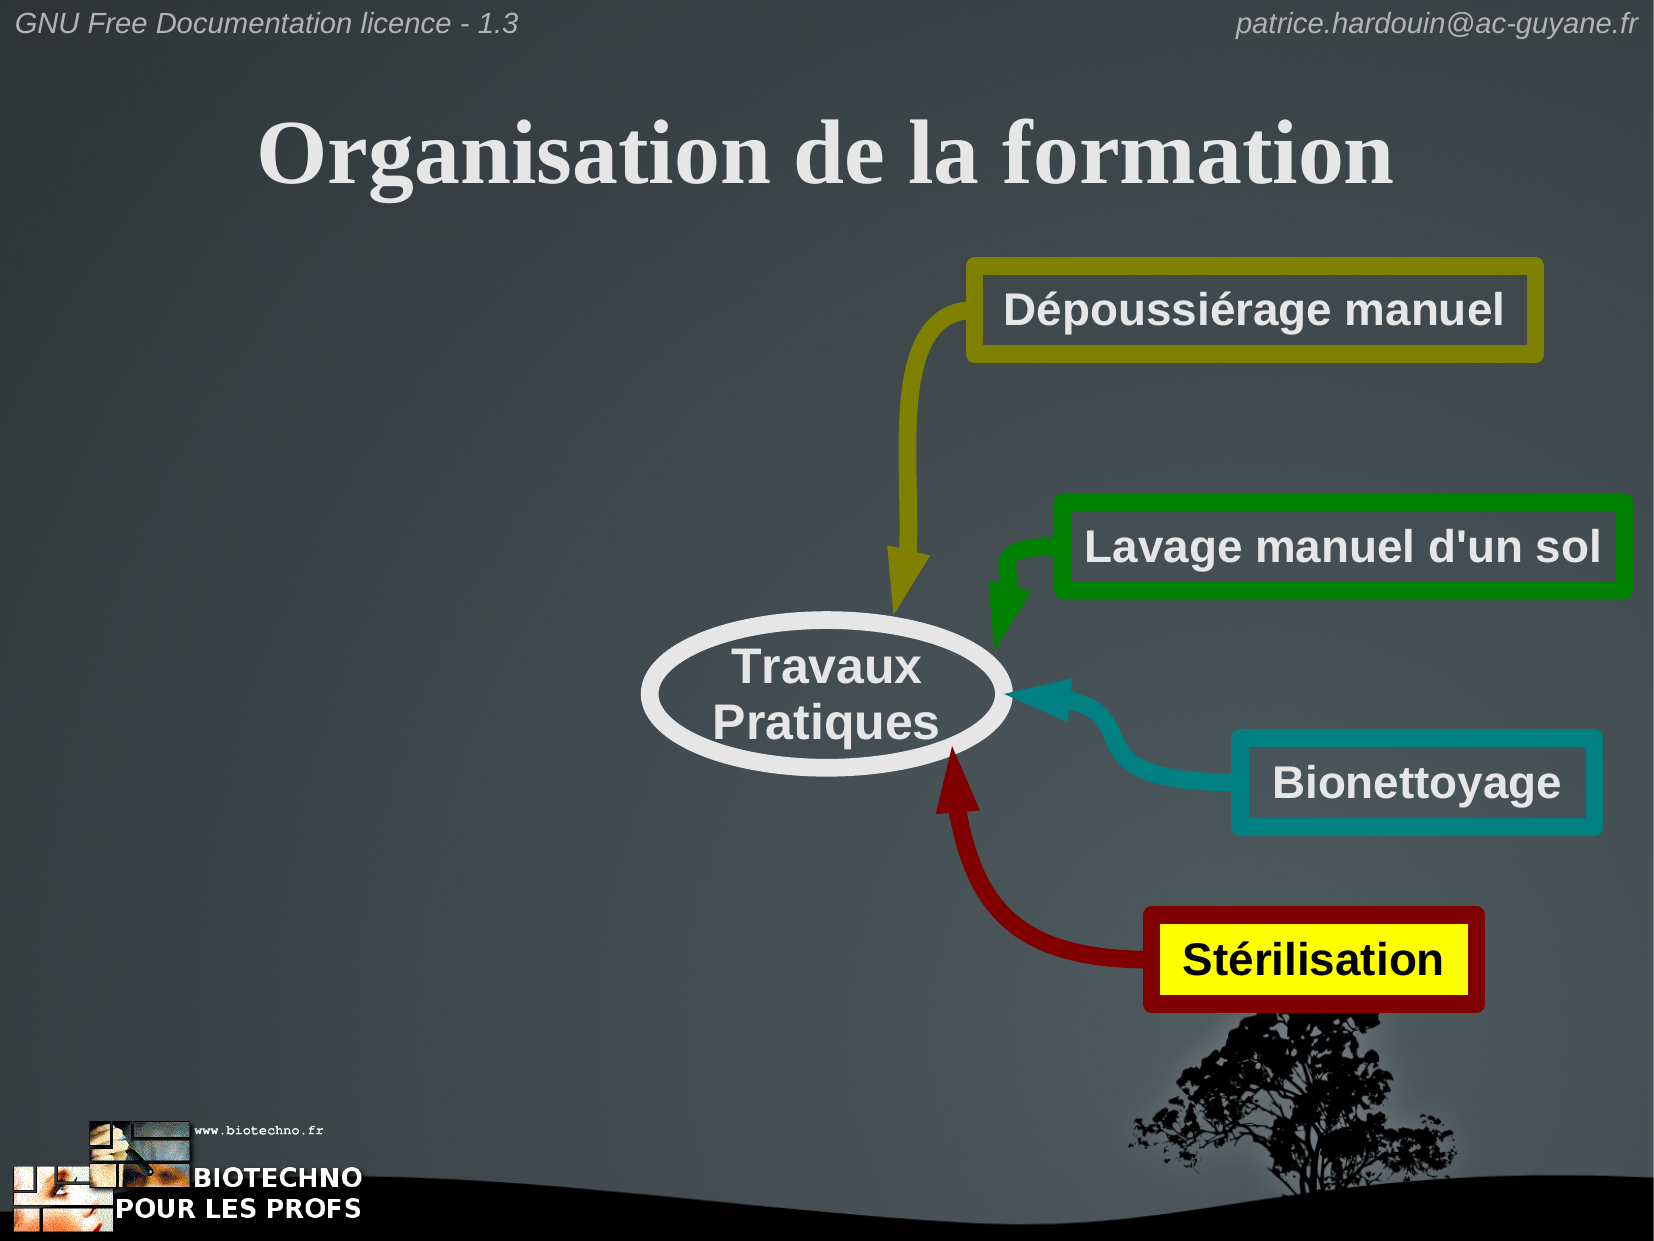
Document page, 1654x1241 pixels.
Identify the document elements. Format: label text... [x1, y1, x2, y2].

title Organisation de la formation [82, 49, 1571, 257]
text_box Bionettoyage [1240, 738, 1595, 827]
text_box Lavage manuel d'un sol [1062, 501, 1625, 591]
text_box Stérilisation [1151, 915, 1477, 1004]
picture [0, 0, 1654, 1241]
text_box Dépoussiérage manuel [974, 265, 1536, 355]
text_box Travaux Pratiques [649, 620, 1004, 768]
